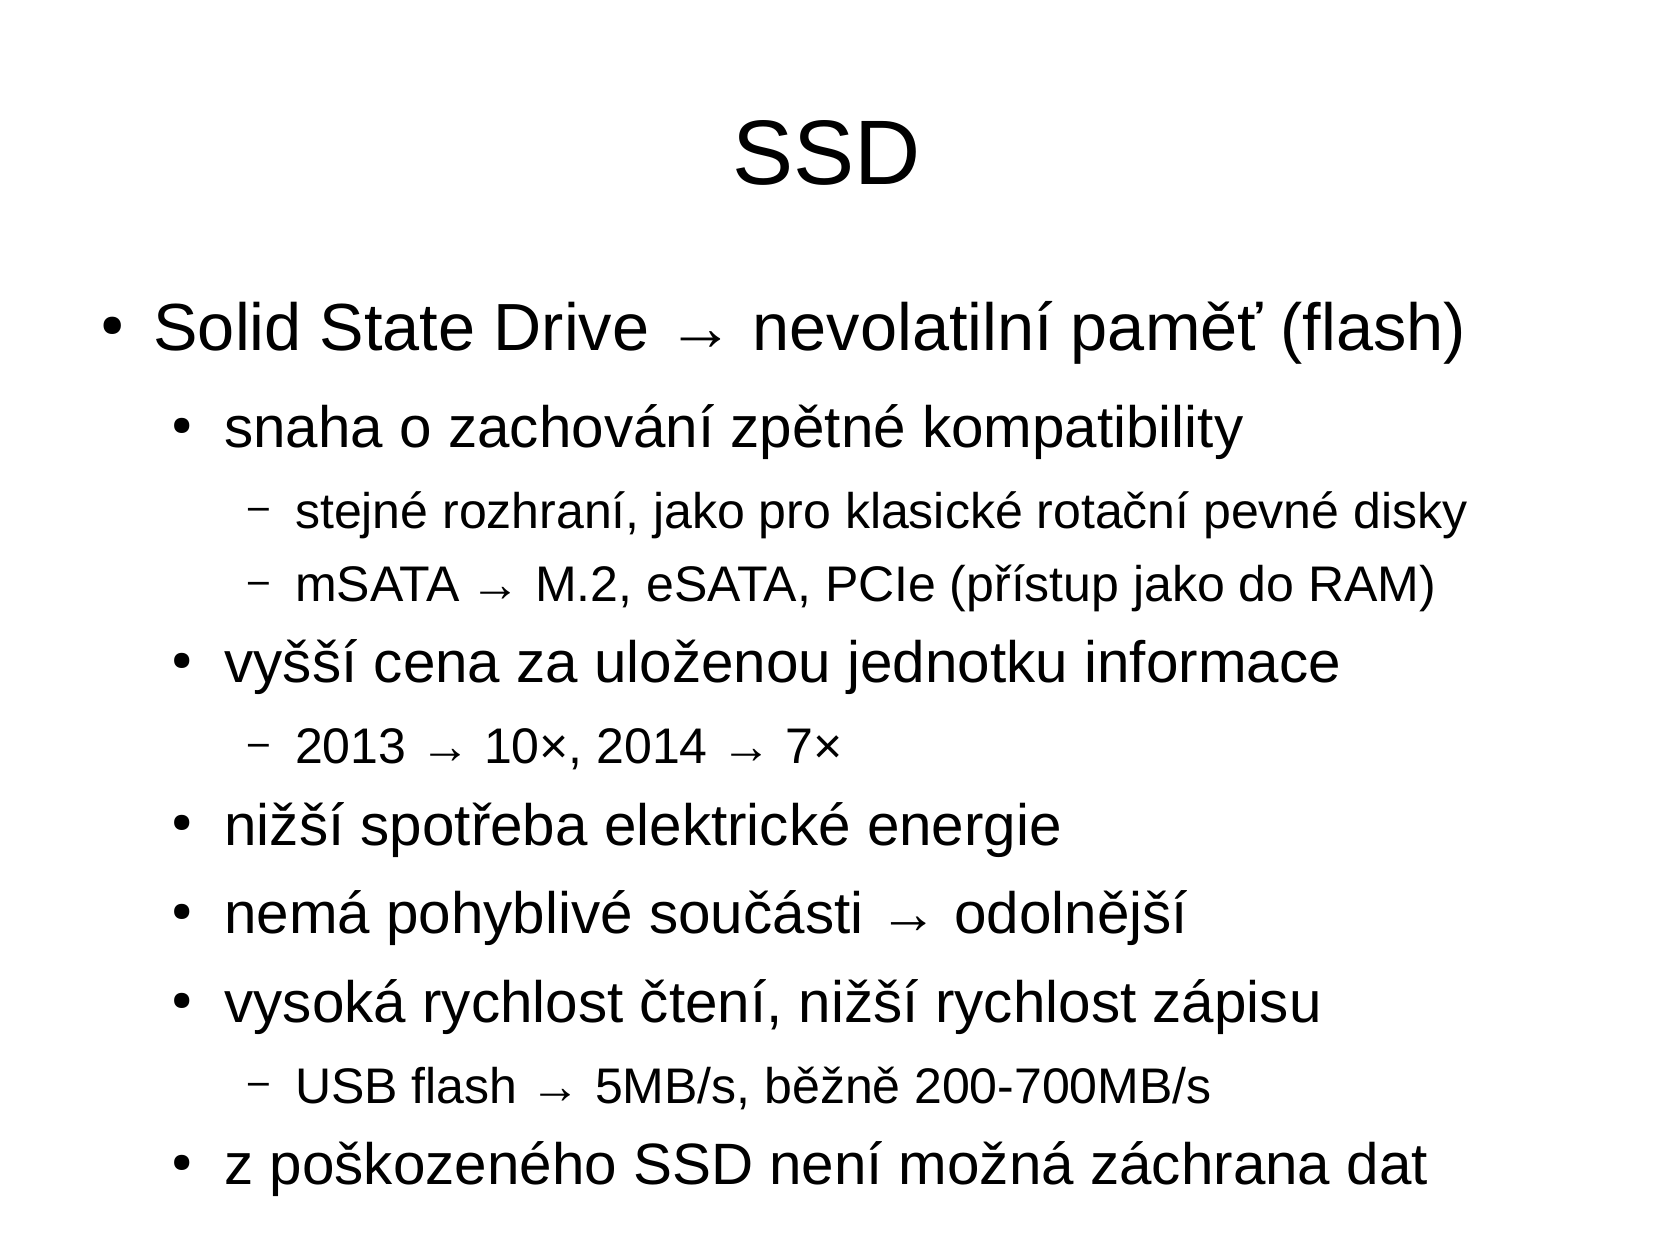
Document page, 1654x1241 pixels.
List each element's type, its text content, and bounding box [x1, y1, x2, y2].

title SSD [82, 56, 1571, 250]
list Solid State Drive → nevolatilní paměť (flash) snaha o zachování zpětné kompatibility stejné rozhraní, jako pro klasické rotační pevné disky mSATA → M.2, eSATA, PCIe (přístup jako do RAM) vyšší cena za uloženou jednotku informace 2013 → 10×, 2014 → 7× nižší spotřeba elektrické energie nemá pohyblivé součásti → odolnější vysoká rychlost čtení, nižší rychlost zápisu USB flash → 5MB/s, běžně 200-700MB/s z poškozeného SSD není možná záchrana dat [82, 290, 1571, 1197]
